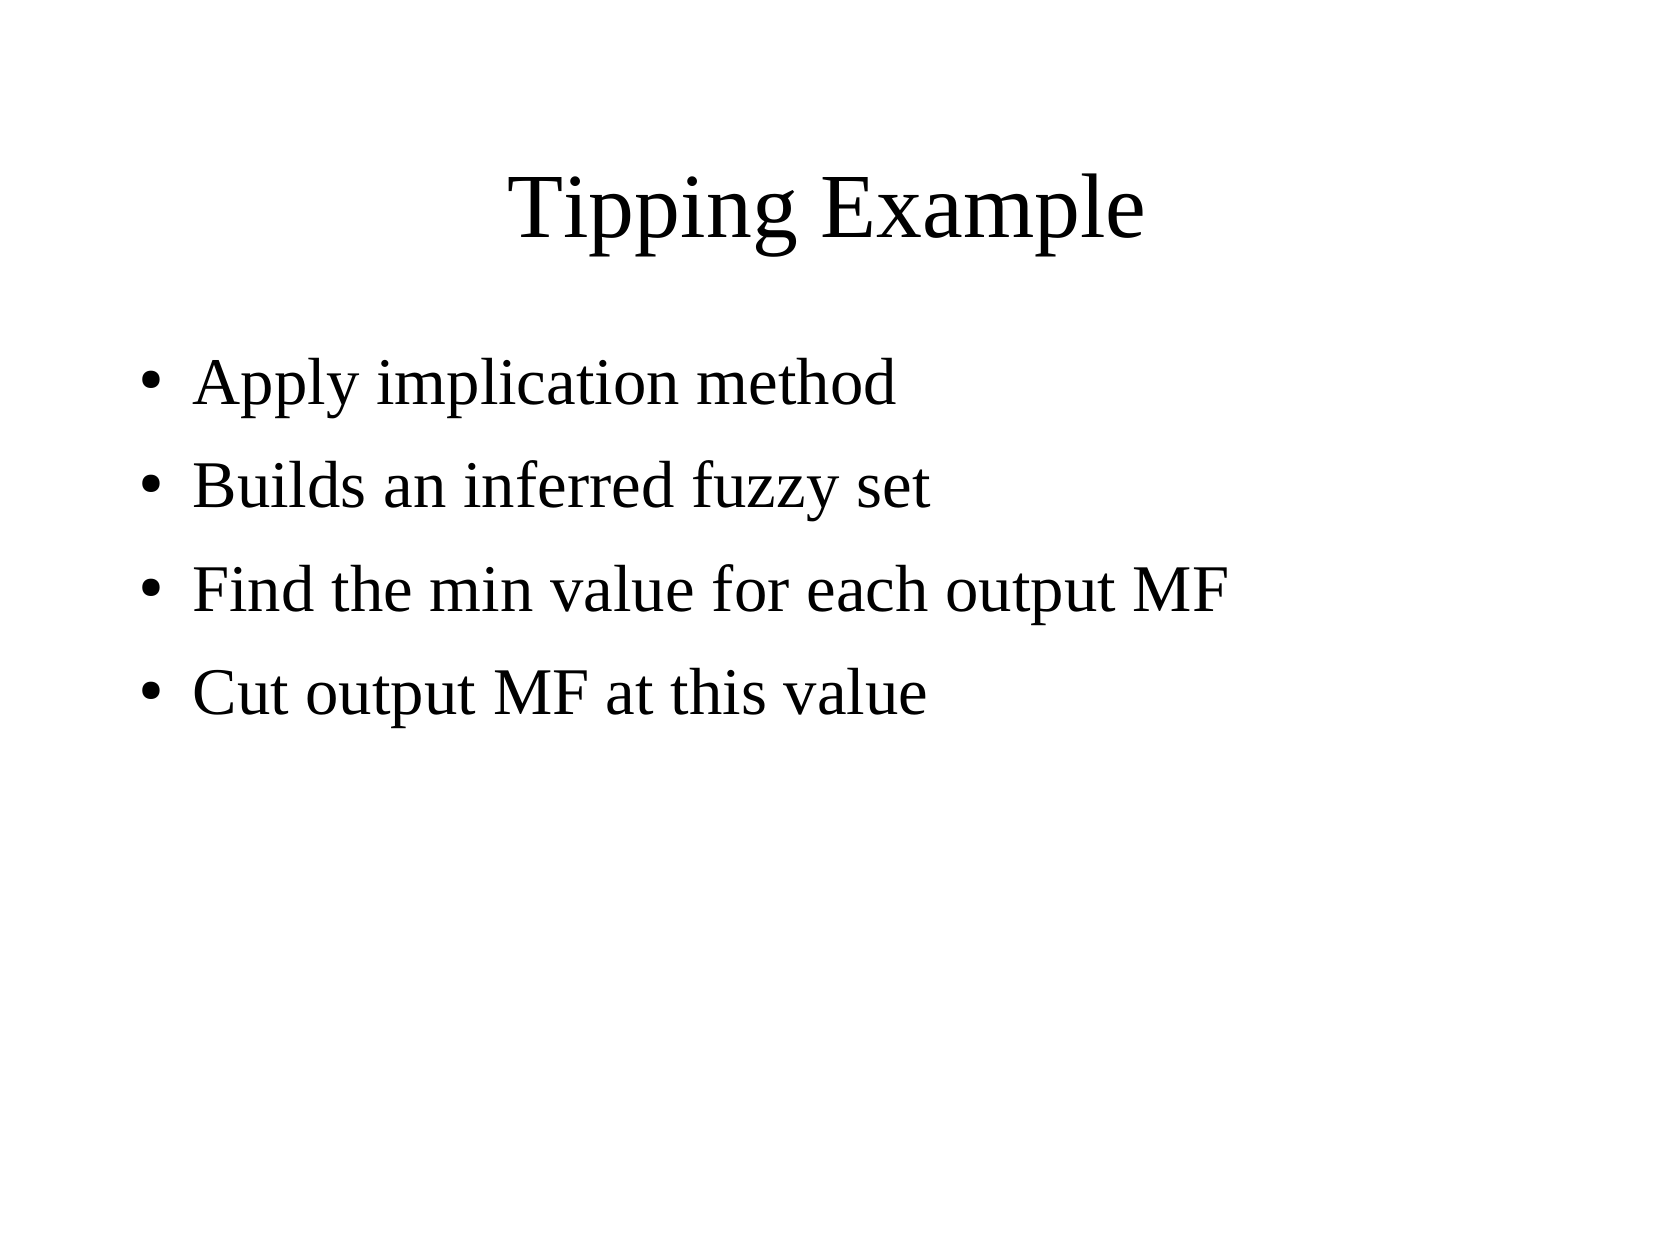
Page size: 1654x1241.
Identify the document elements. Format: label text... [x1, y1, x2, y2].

title Tipping Example [121, 102, 1534, 311]
list Apply implication method Builds an inferred fuzzy set Find the min value for each output MF Cut output MF at this value [121, 344, 1534, 1127]
